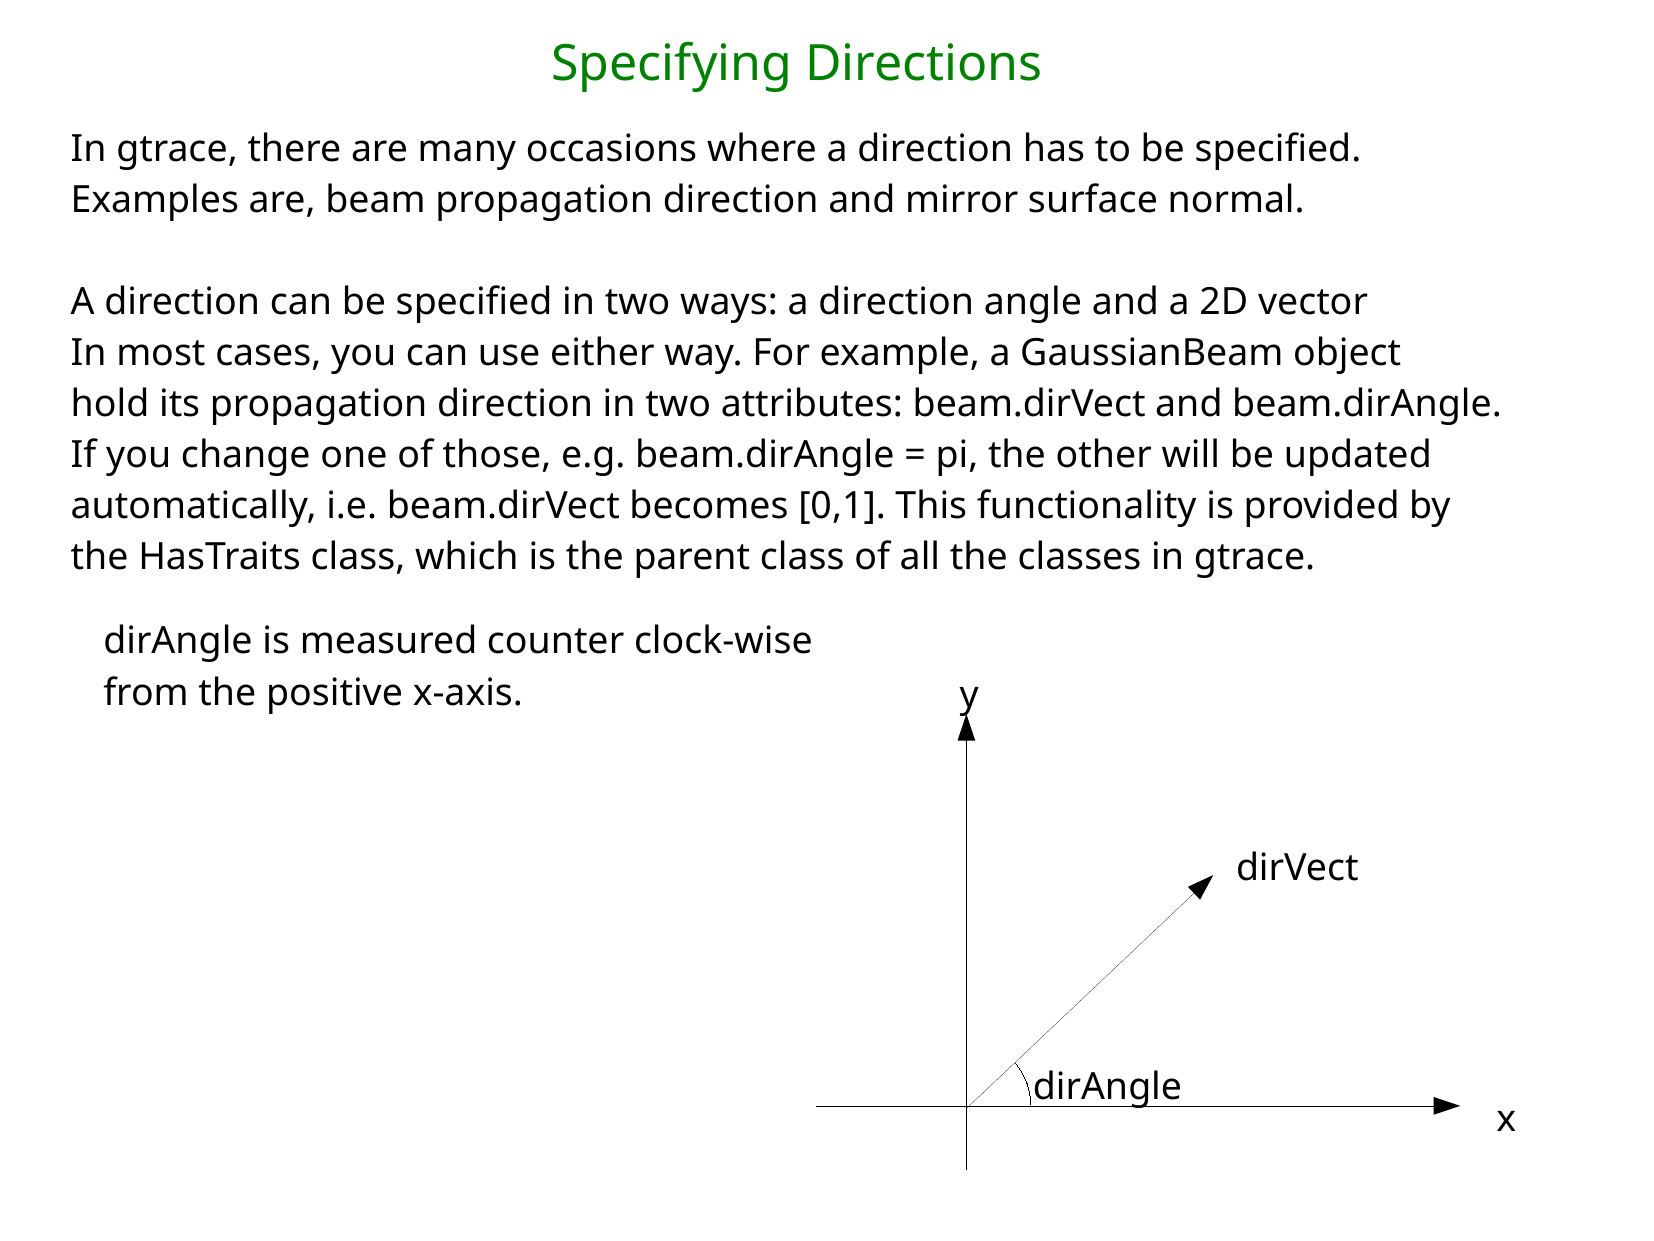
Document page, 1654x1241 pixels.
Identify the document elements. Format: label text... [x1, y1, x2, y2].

text_box dirAngle [1018, 1052, 1195, 1108]
text_box y [944, 660, 994, 716]
text_box Specifying Directions [536, 20, 1061, 89]
text_box x [1481, 1084, 1530, 1140]
text_box dirAngle is measured counter clock-wise from the positive x-axis. [88, 606, 828, 702]
text_box In gtrace, there are many occasions where a direction has to be specified. Examples are, beam propagation direction and mirror surface normal. A direction can be specified in two ways: a direction angle and a 2D vector In most cases, you can use either way. For example, a GaussianBeam object hold its propagation direction in two attributes: beam.dirVect and beam.dirAngle. If you change one of those, e.g. beam.dirAngle = pi, the other will be updated automatically, i.e. beam.dirVect becomes [0,1]. This functionality is provided by the HasTraits class, which is the parent class of all the classes in gtrace. [55, 113, 1513, 492]
text_box dirVect [1221, 833, 1378, 889]
